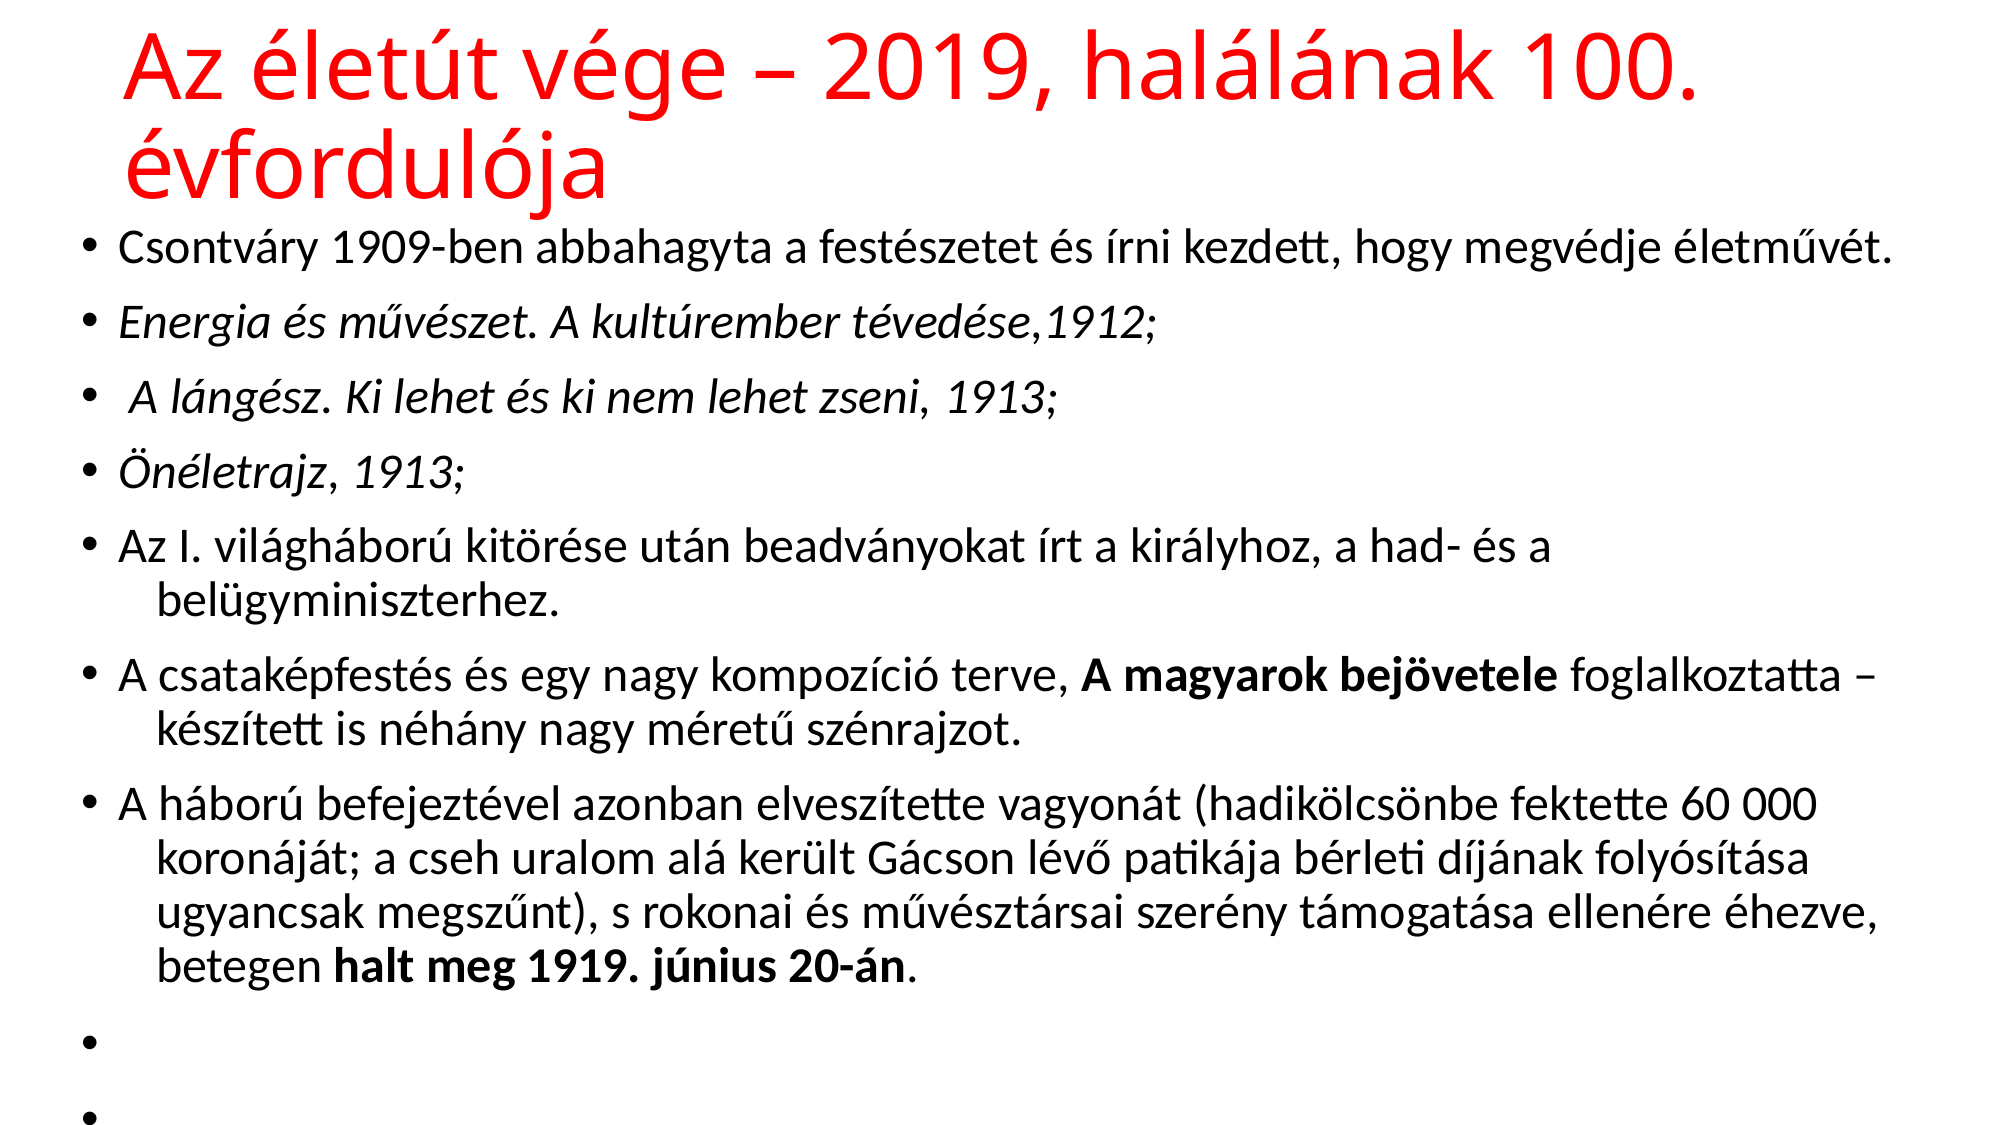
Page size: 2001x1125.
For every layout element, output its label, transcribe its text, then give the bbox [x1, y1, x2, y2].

title Az életút vége – 2019, halálának 100. évfordulója [108, 0, 1953, 212]
list Csontváry 1909-ben abbahagyta a festészetet és írni kezdett, hogy megvédje életművét. Energia és művészet. A kultúrember tévedése,1912; A lángész. Ki lehet és ki nem lehet zseni, 1913; Önéletrajz, 1913; Az I. világháború kitörése után beadványokat írt a királyhoz, a had- és a belügyminiszterhez. A csataképfestés és egy nagy kompozíció terve, A magyarok bejövetele foglalkoztatta – készített is néhány nagy méretű szénrajzot. A háború befejeztével azonban elveszítette vagyonát (hadikölcsönbe fektette 60 000 koronáját; a cseh uralom alá került Gácson lévő patikája bérleti díjának folyósítása ugyancsak megszűnt), s rokonai és művésztársai szerény támogatása ellenére éhezve, betegen halt meg 1919. június 20-án. [66, 212, 1953, 1073]
